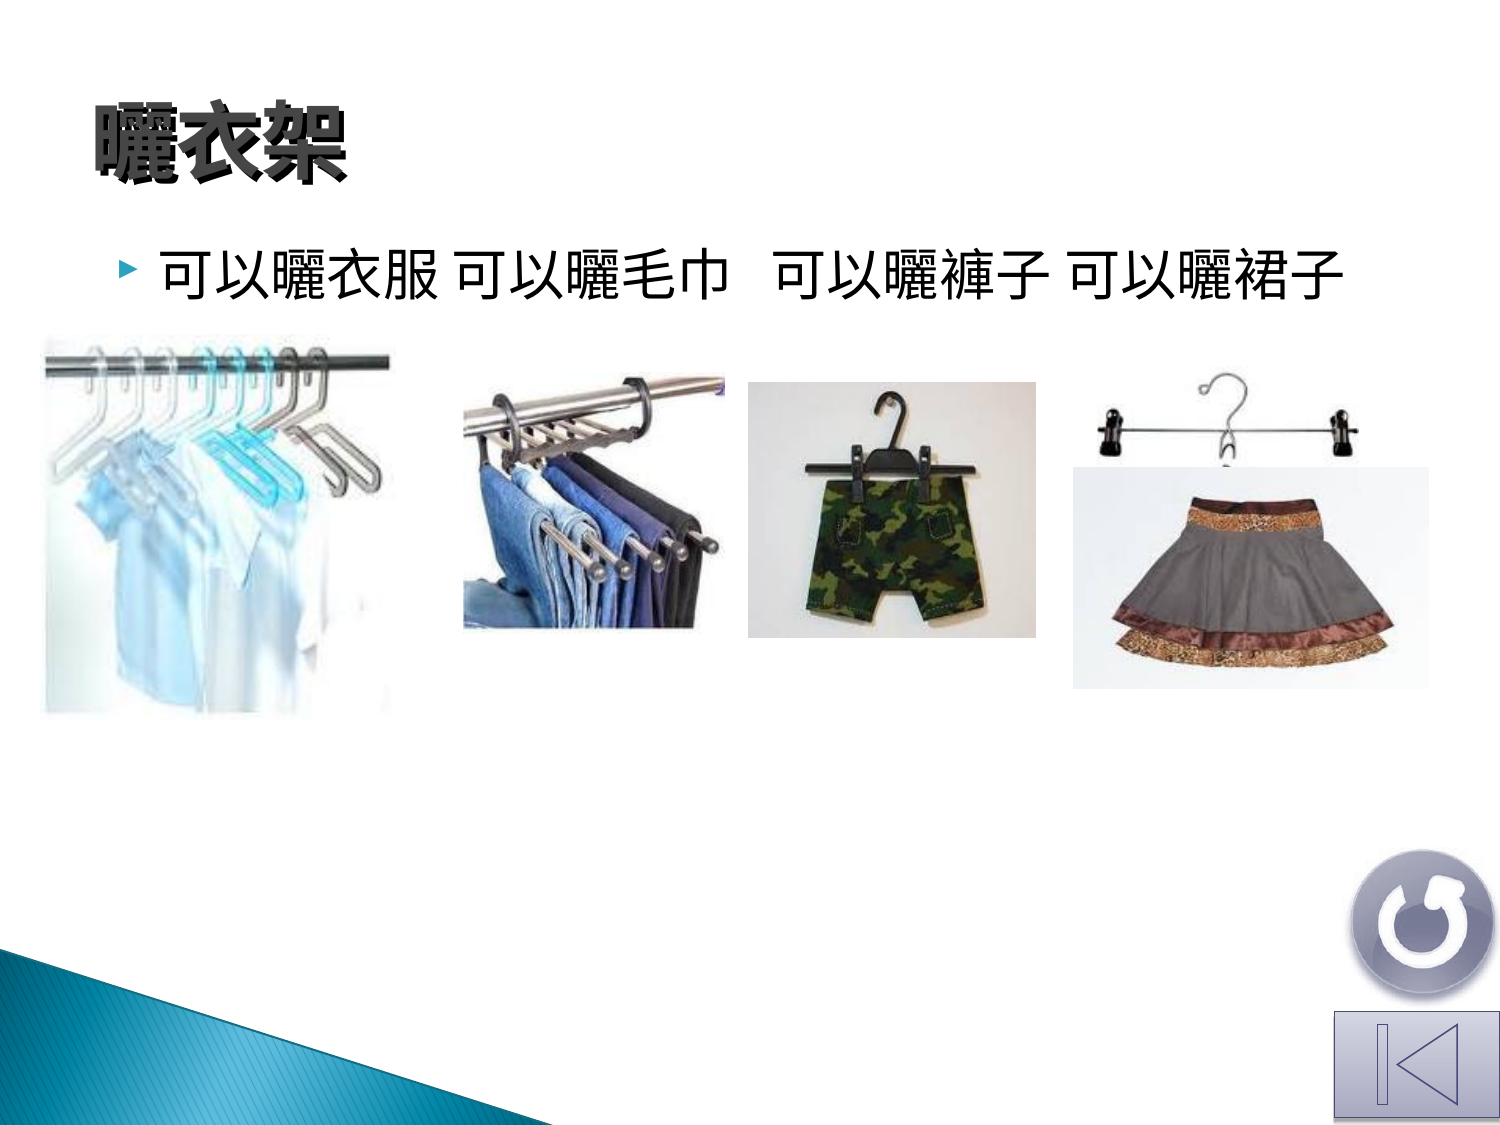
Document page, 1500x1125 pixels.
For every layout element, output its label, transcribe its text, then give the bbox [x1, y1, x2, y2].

picture [1097, 366, 1359, 467]
picture [40, 334, 396, 720]
picture [1341, 847, 1500, 1010]
title 曬衣架 [75, 45, 1426, 233]
picture [1073, 468, 1429, 689]
text_box [1334, 1011, 1500, 1118]
picture [748, 382, 1036, 638]
picture [463, 372, 725, 634]
list 可以曬衣服 可以曬毛巾 可以曬褲子 可以曬裙子 [64, 231, 1500, 982]
